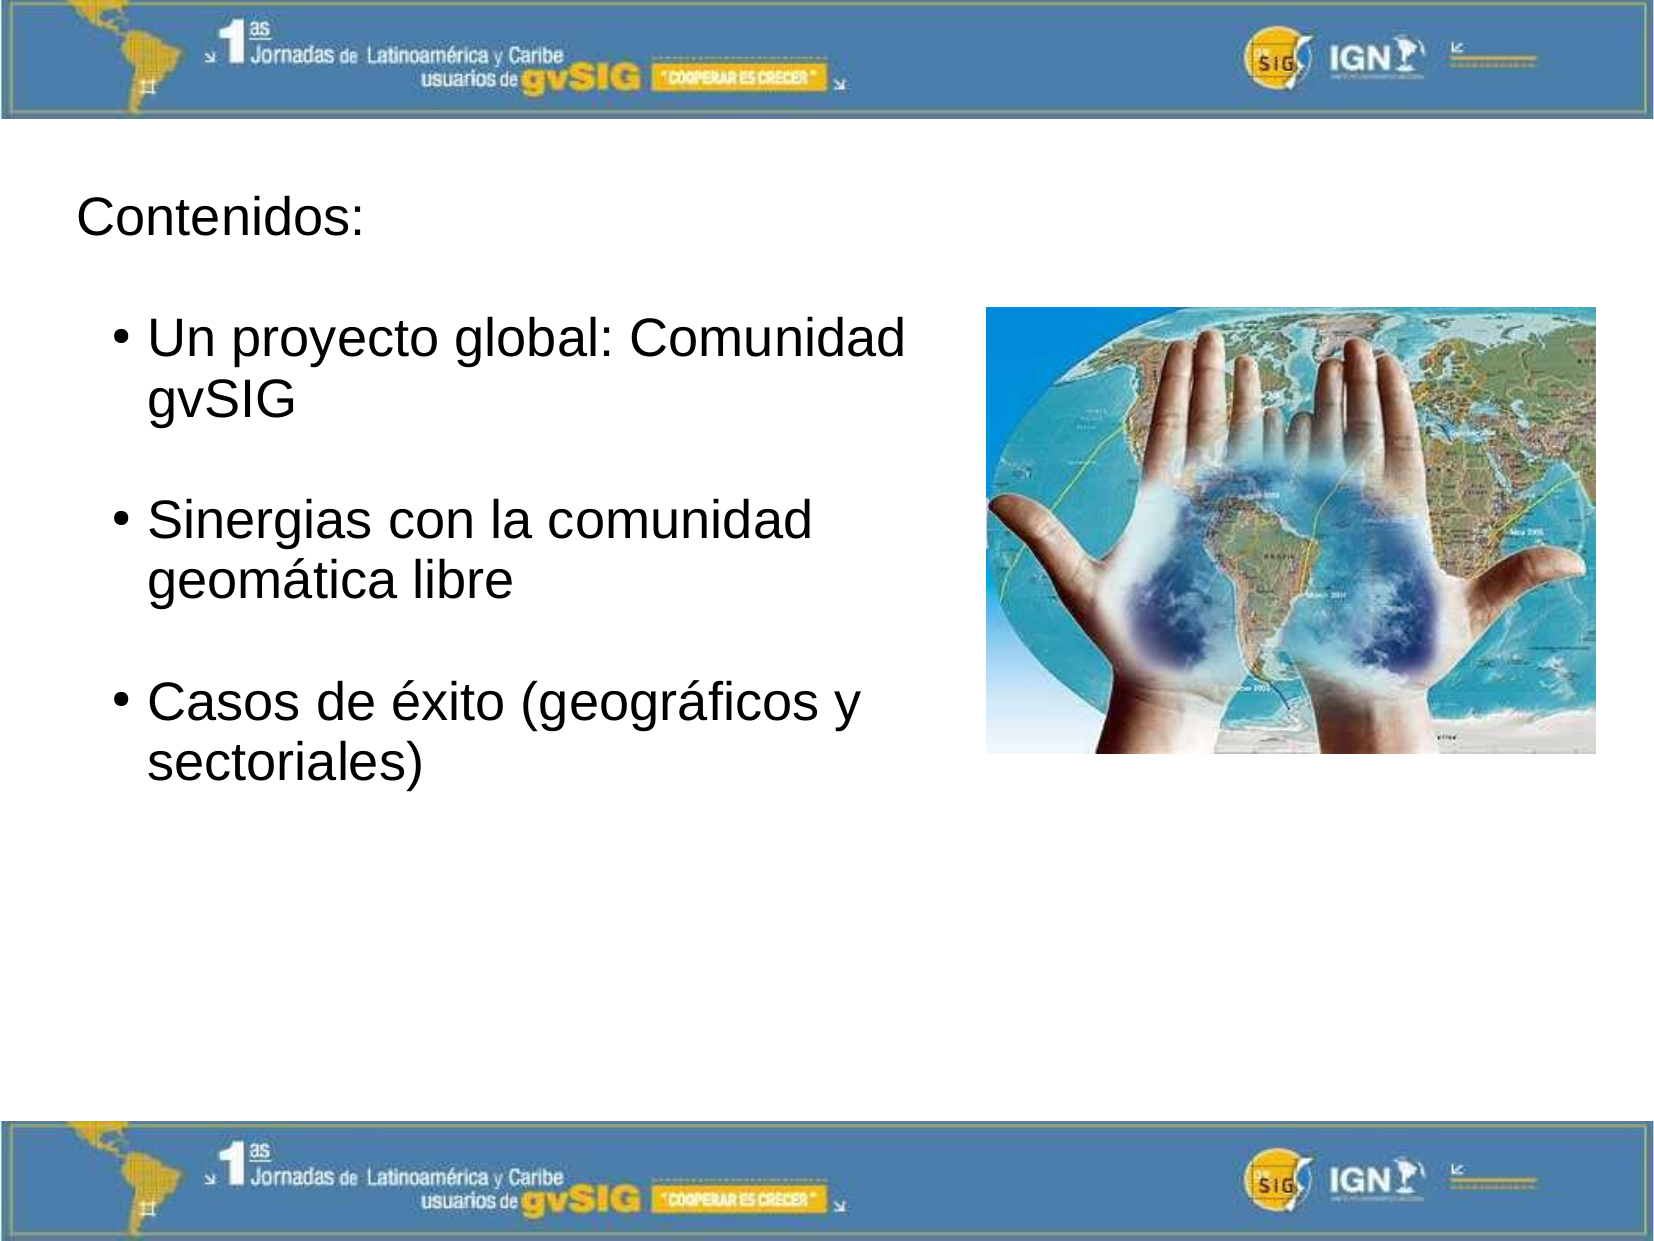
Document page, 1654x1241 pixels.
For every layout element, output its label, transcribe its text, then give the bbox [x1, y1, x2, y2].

picture [986, 307, 1596, 754]
text_box Contenidos: Un proyecto global: Comunidad gvSIG Sinergias con la comunidad geomática libre Casos de éxito (geográficos y sectoriales) [61, 179, 1063, 1044]
picture [0, 1121, 1654, 1241]
picture [0, 0, 1654, 119]
